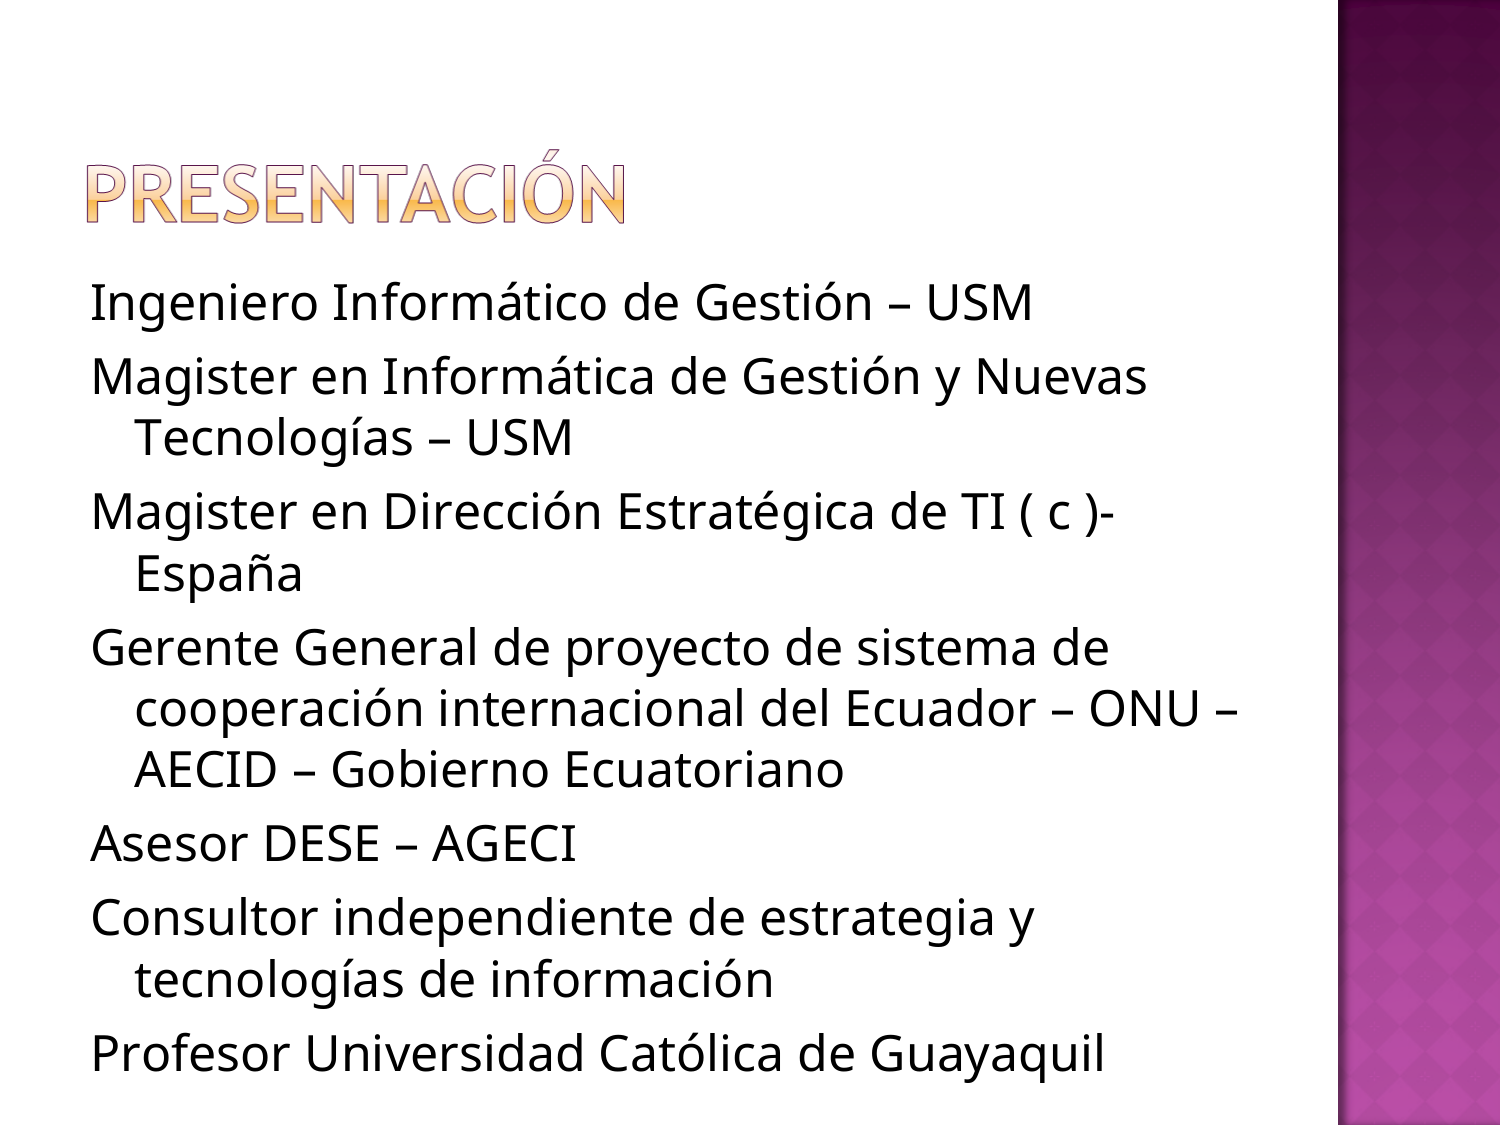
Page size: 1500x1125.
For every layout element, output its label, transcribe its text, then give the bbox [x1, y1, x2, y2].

text_box [34, 52, 1265, 241]
picture [1337, 0, 1500, 1125]
list Ingeniero Informático de Gestión – USM Magister en Informática de Gestión y Nuevas Tecnologías – USM Magister en Dirección Estratégica de TI ( c )- España Gerente General de proyecto de sistema de cooperación internacional del Ecuador – ONU – AECID – Gobierno Ecuatoriano Asesor DESE – AGECI Consultor independiente de estrategia y tecnologías de información Profesor Universidad Católica de Guayaquil [75, 263, 1263, 1060]
